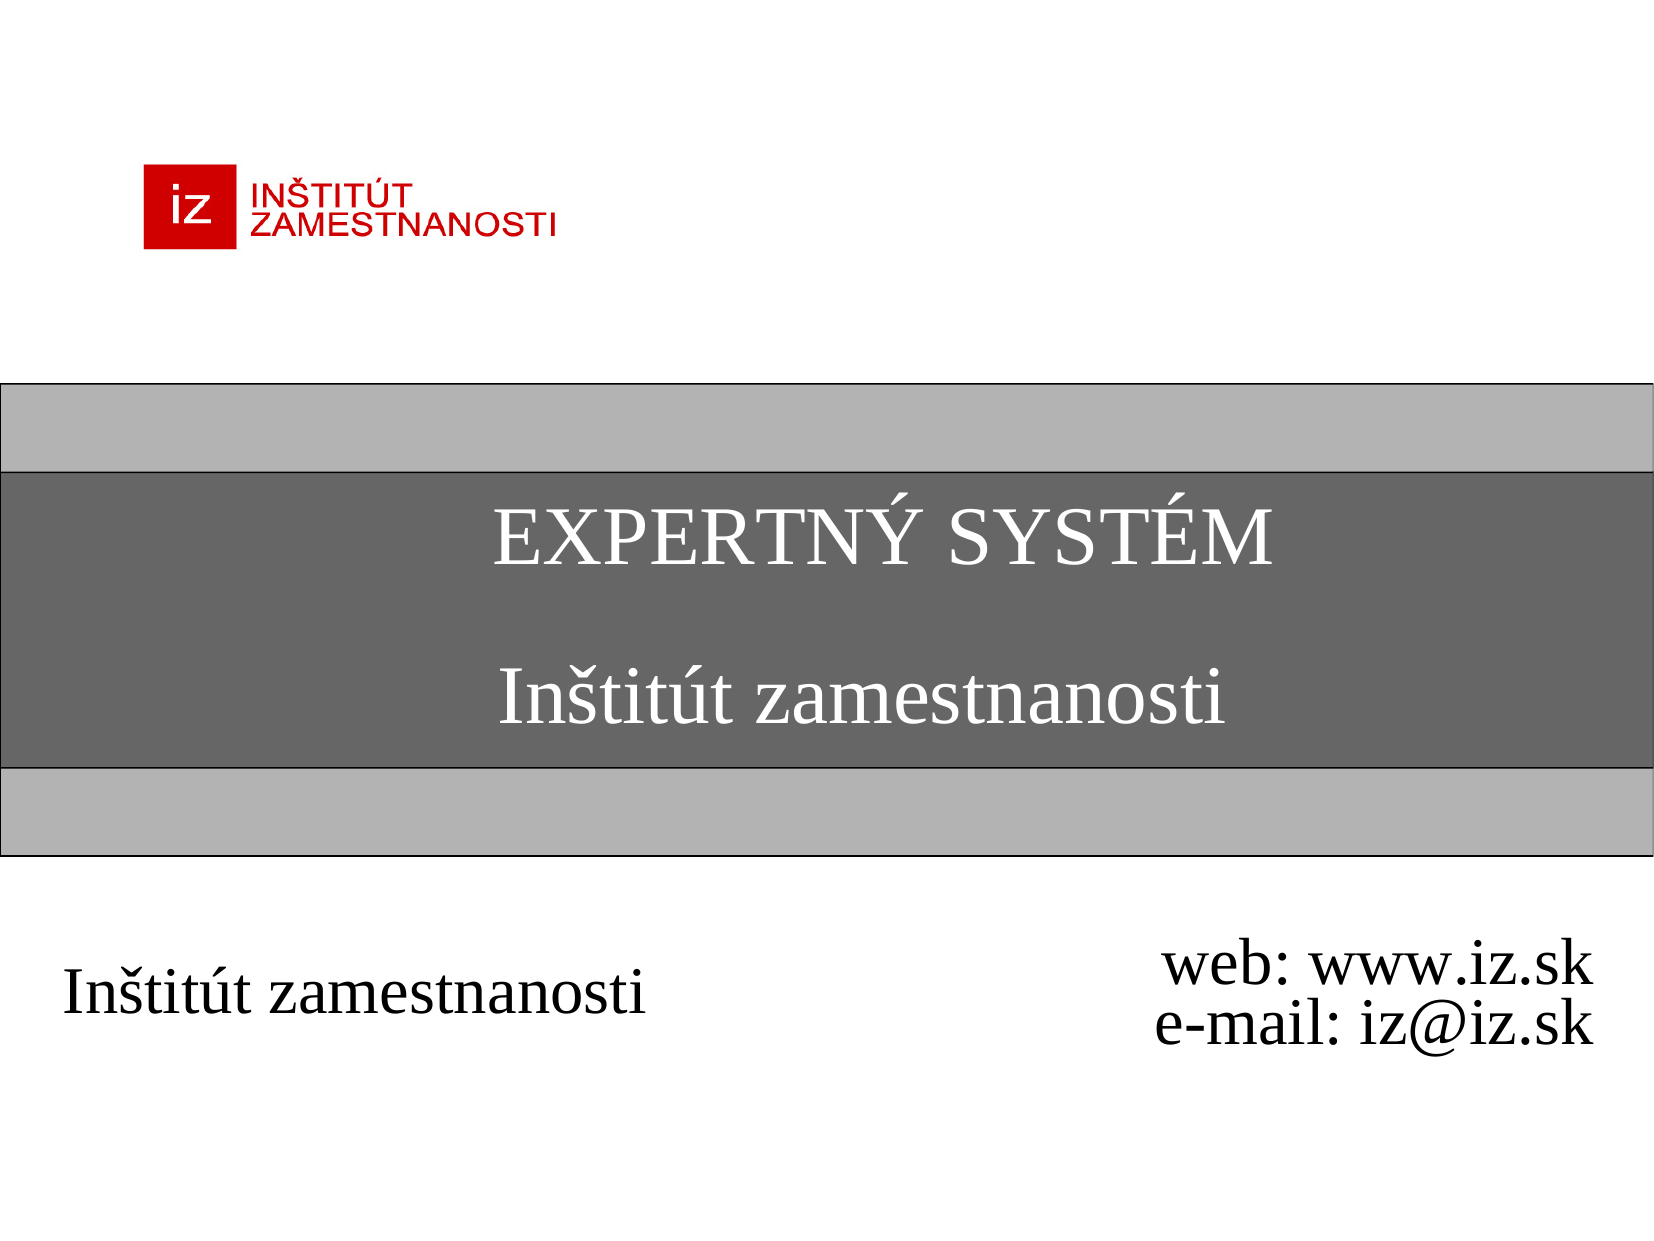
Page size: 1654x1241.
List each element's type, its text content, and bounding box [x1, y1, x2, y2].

title Inštitút zamestnanosti [29, 900, 739, 1093]
text_box [0, 768, 1654, 857]
picture [92, 89, 605, 320]
text_box [0, 383, 1654, 472]
text_box EXPERTNÝ SYSTÉM Inštitút zamestnanosti [0, 472, 1654, 768]
title web: www.iz.sk e-mail: iz@iz.sk [885, 901, 1595, 1093]
